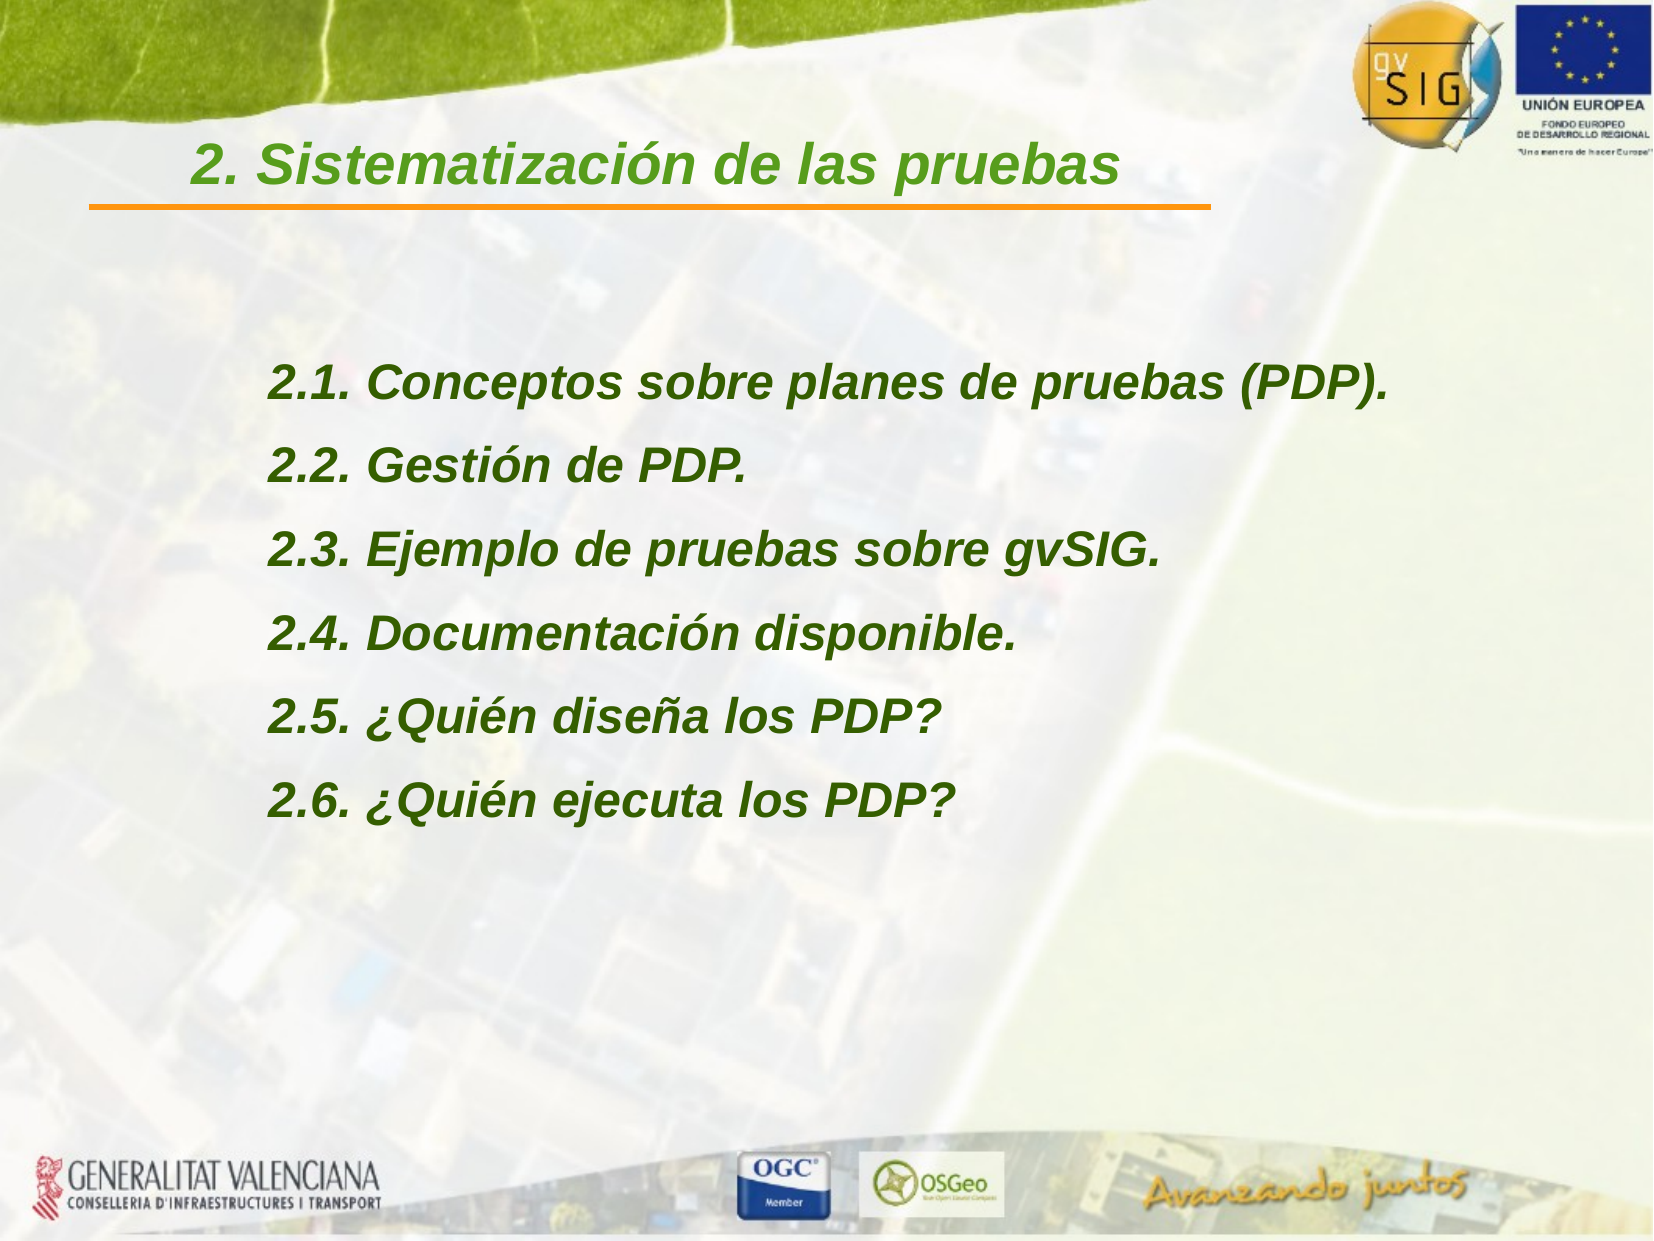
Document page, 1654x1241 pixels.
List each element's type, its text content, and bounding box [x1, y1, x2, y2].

picture [0, 0, 1653, 1241]
text_box 2. Sistematización de las pruebas [177, 124, 1359, 213]
text_box 2.1. Conceptos sobre planes de pruebas (PDP). 2.2. Gestión de PDP. 2.3. Ejemplo de pruebas sobre gvSIG. 2.4. Documentación disponible. 2.5. ¿Quién diseña los PDP? 2.6. ¿Quién ejecuta los PDP? [253, 318, 1436, 872]
